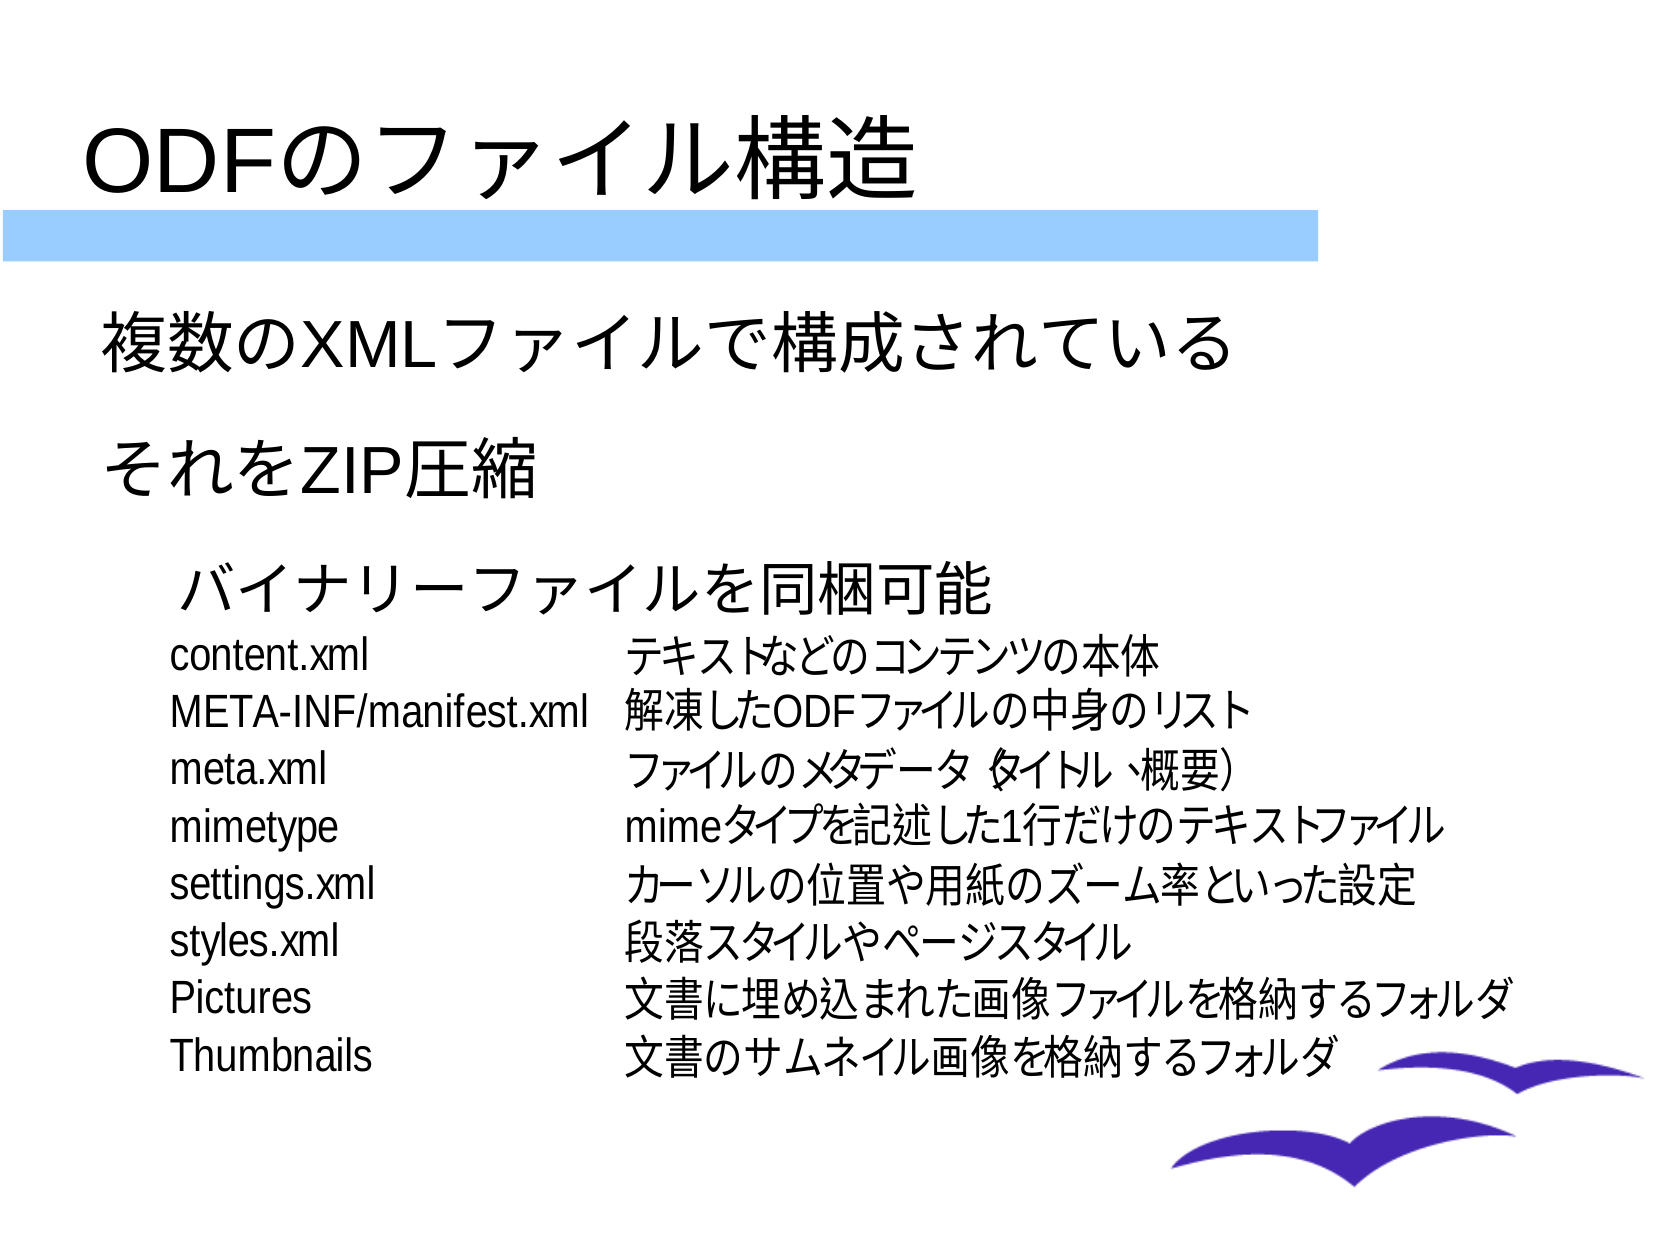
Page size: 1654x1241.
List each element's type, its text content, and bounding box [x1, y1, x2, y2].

chart [167, 625, 1577, 1110]
picture [1166, 1044, 1654, 1192]
list 複数のXMLファイルで構成されている それをZIP圧縮 バイナリーファイルを同梱可能 [82, 290, 1571, 1109]
text_box [2, 210, 1319, 262]
title ODFのファイル構造 [82, 56, 1571, 250]
